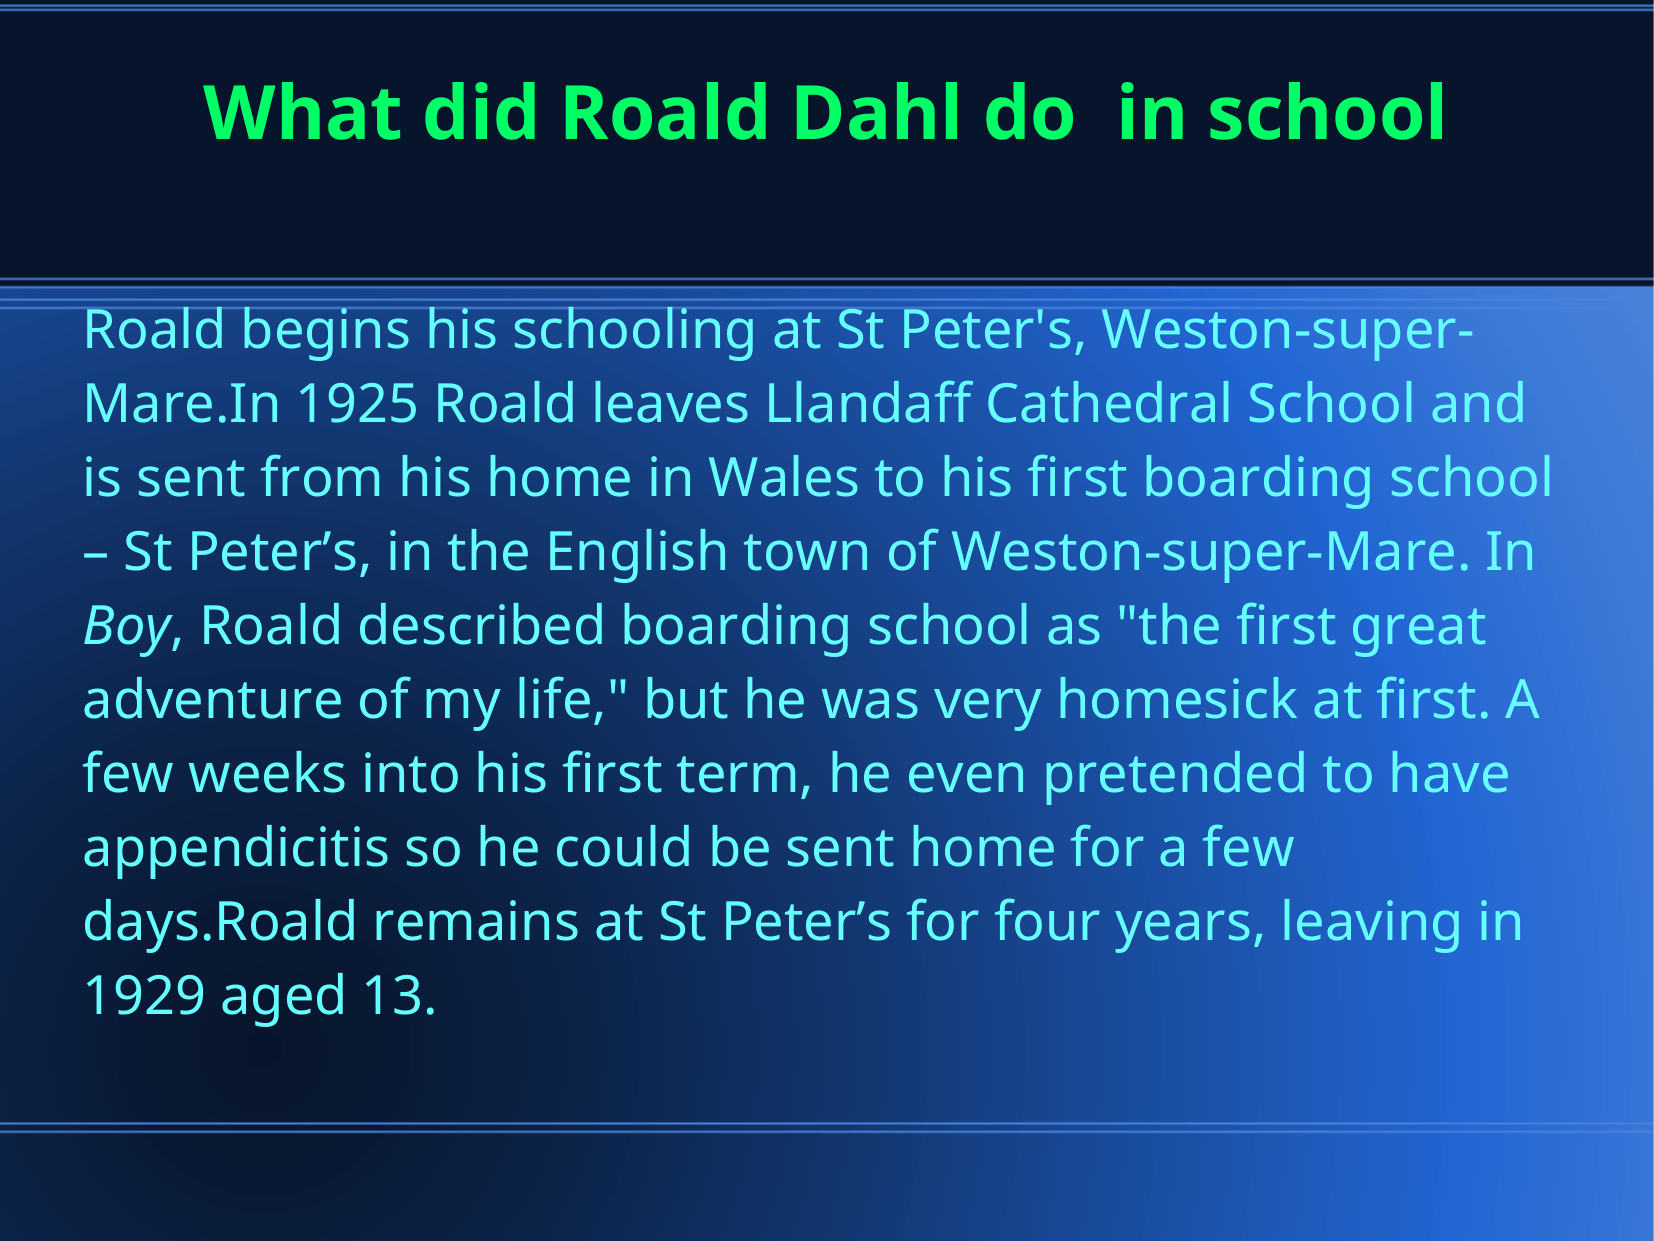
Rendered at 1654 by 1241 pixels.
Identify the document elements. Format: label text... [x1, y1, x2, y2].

list Roald begins his schooling at St Peter's, Weston-super-Mare.In 1925 Roald leaves Llandaff Cathedral School and is sent from his home in Wales to his first boarding school – St Peter’s, in the English town of Weston-super-Mare. In Boy, Roald described boarding school as "the first great adventure of my life," but he was very homesick at first. A few weeks into his first term, he even pretended to have appendicitis so he could be sent home for a few days.Roald remains at St Peter’s for four years, leaving in 1929 aged 13. [82, 290, 1571, 1209]
title What did Roald Dahl do in school [82, 49, 1571, 257]
picture [0, 0, 1654, 1241]
